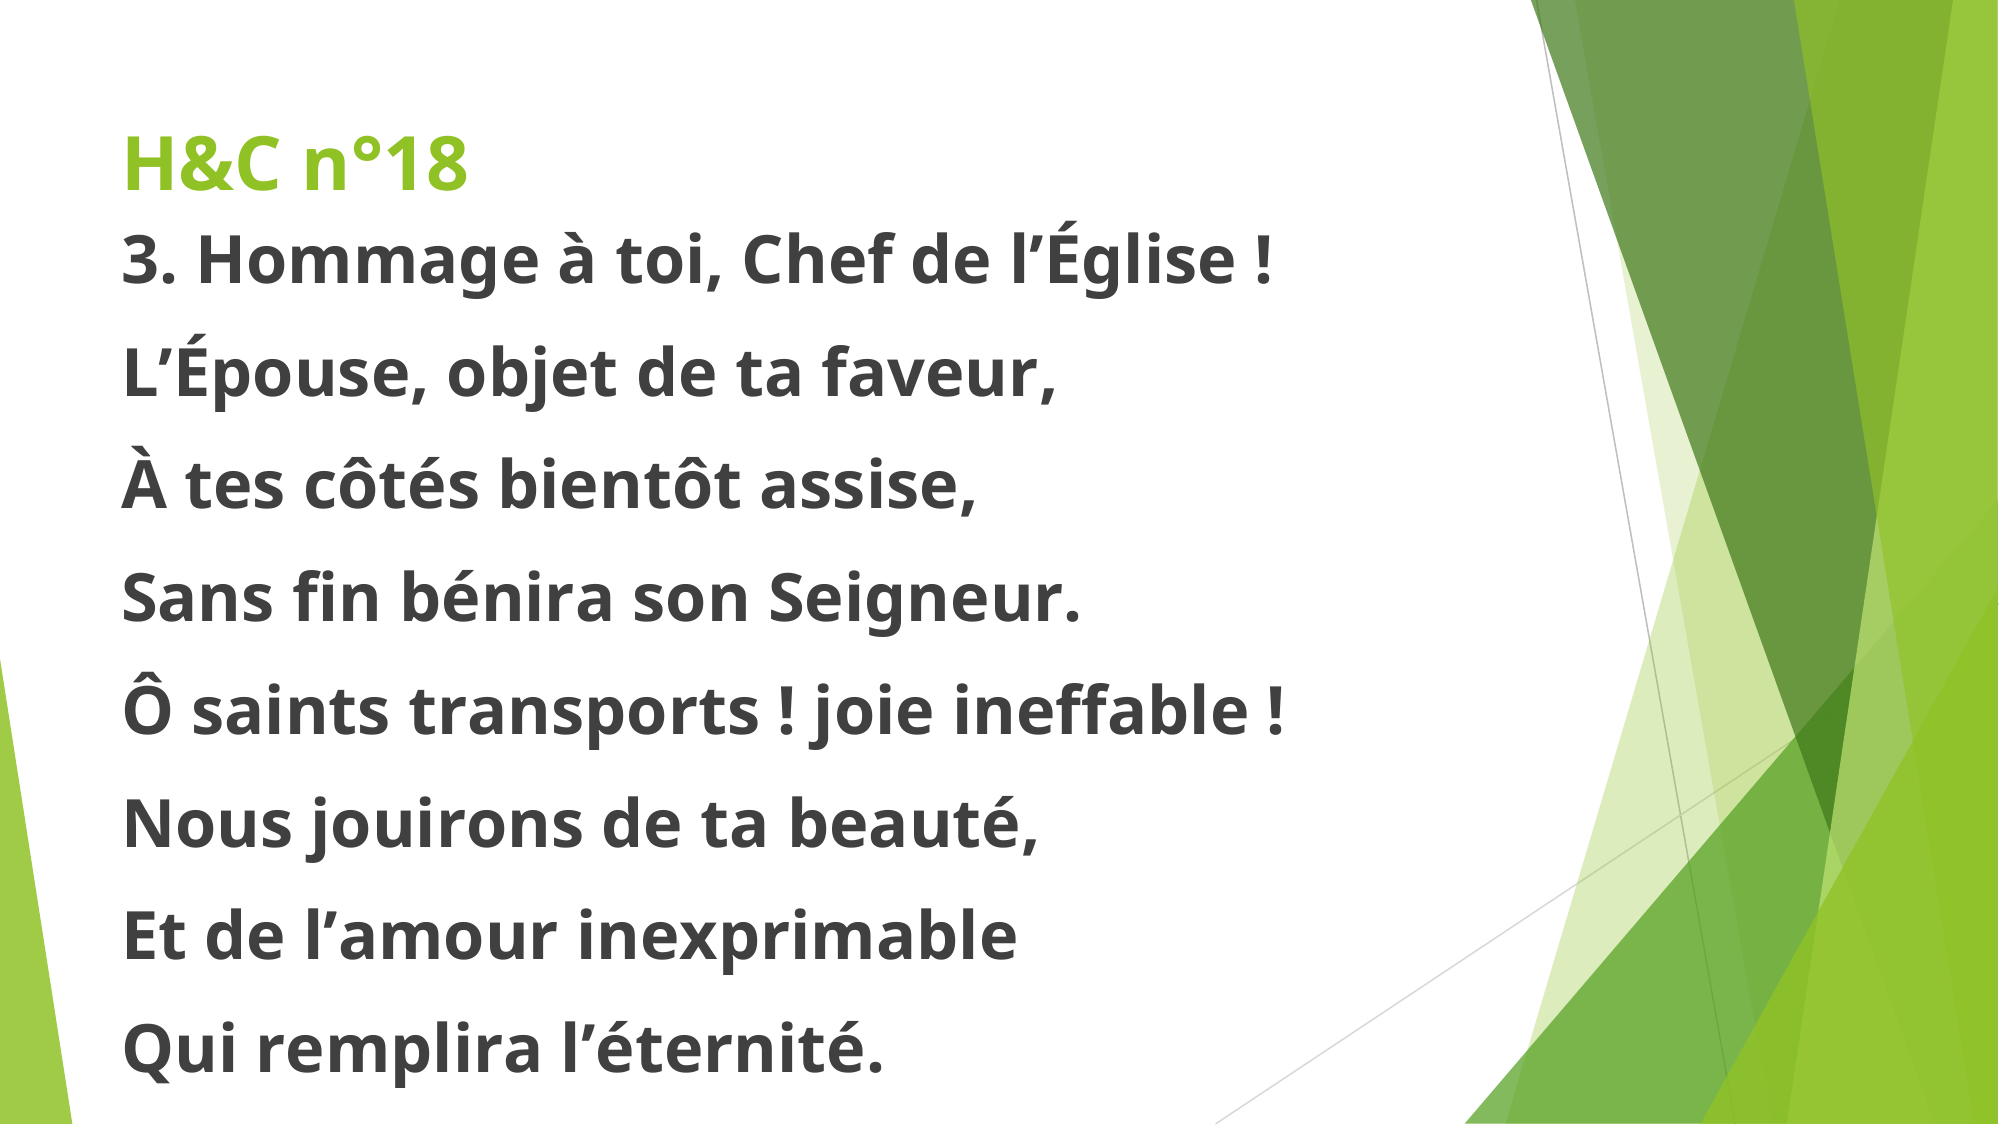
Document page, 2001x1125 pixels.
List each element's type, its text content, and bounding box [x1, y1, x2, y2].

text_box H&C n°18 [106, 107, 532, 197]
text_box 3. Hommage à toi, Chef de l’Église ! L’Épouse, objet de ta faveur, À tes côtés bientôt assise, Sans fin bénira son Seigneur. Ô saints transports ! joie ineffable ! Nous jouirons de ta beauté, Et de l’amour inexprimable Qui remplira l’éternité. [106, 197, 1730, 1075]
